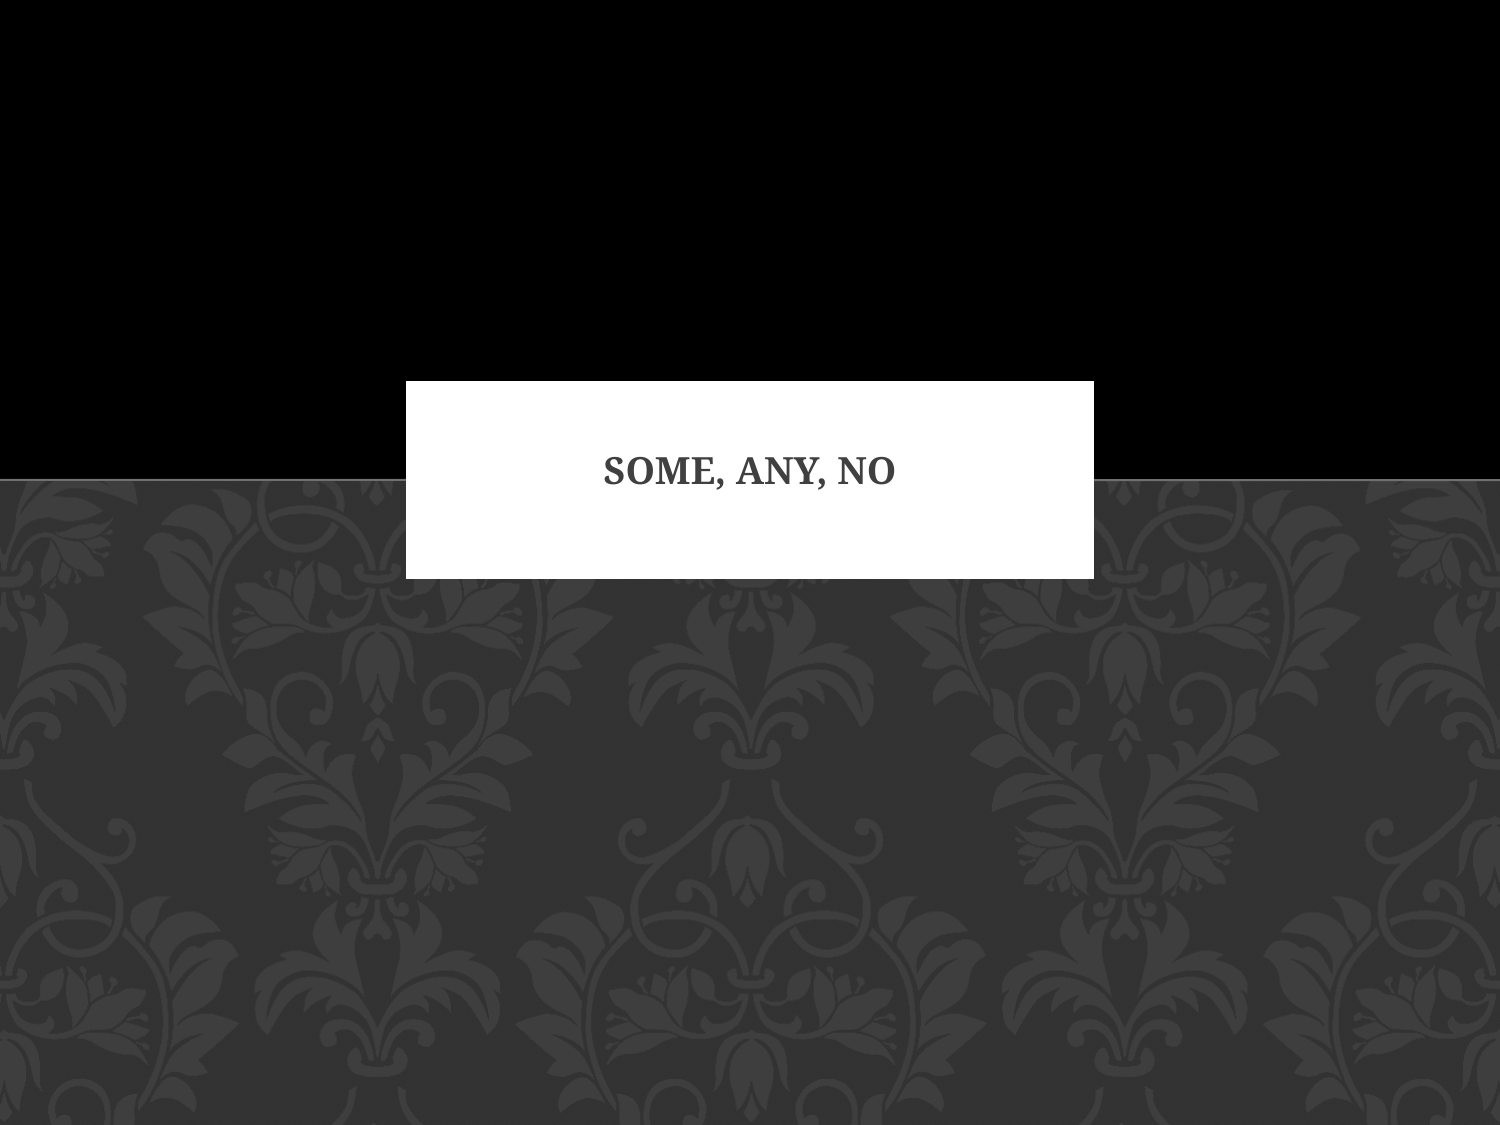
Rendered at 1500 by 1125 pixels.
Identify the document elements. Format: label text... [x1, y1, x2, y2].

title SOME, ANY, NO [420, 393, 1080, 492]
